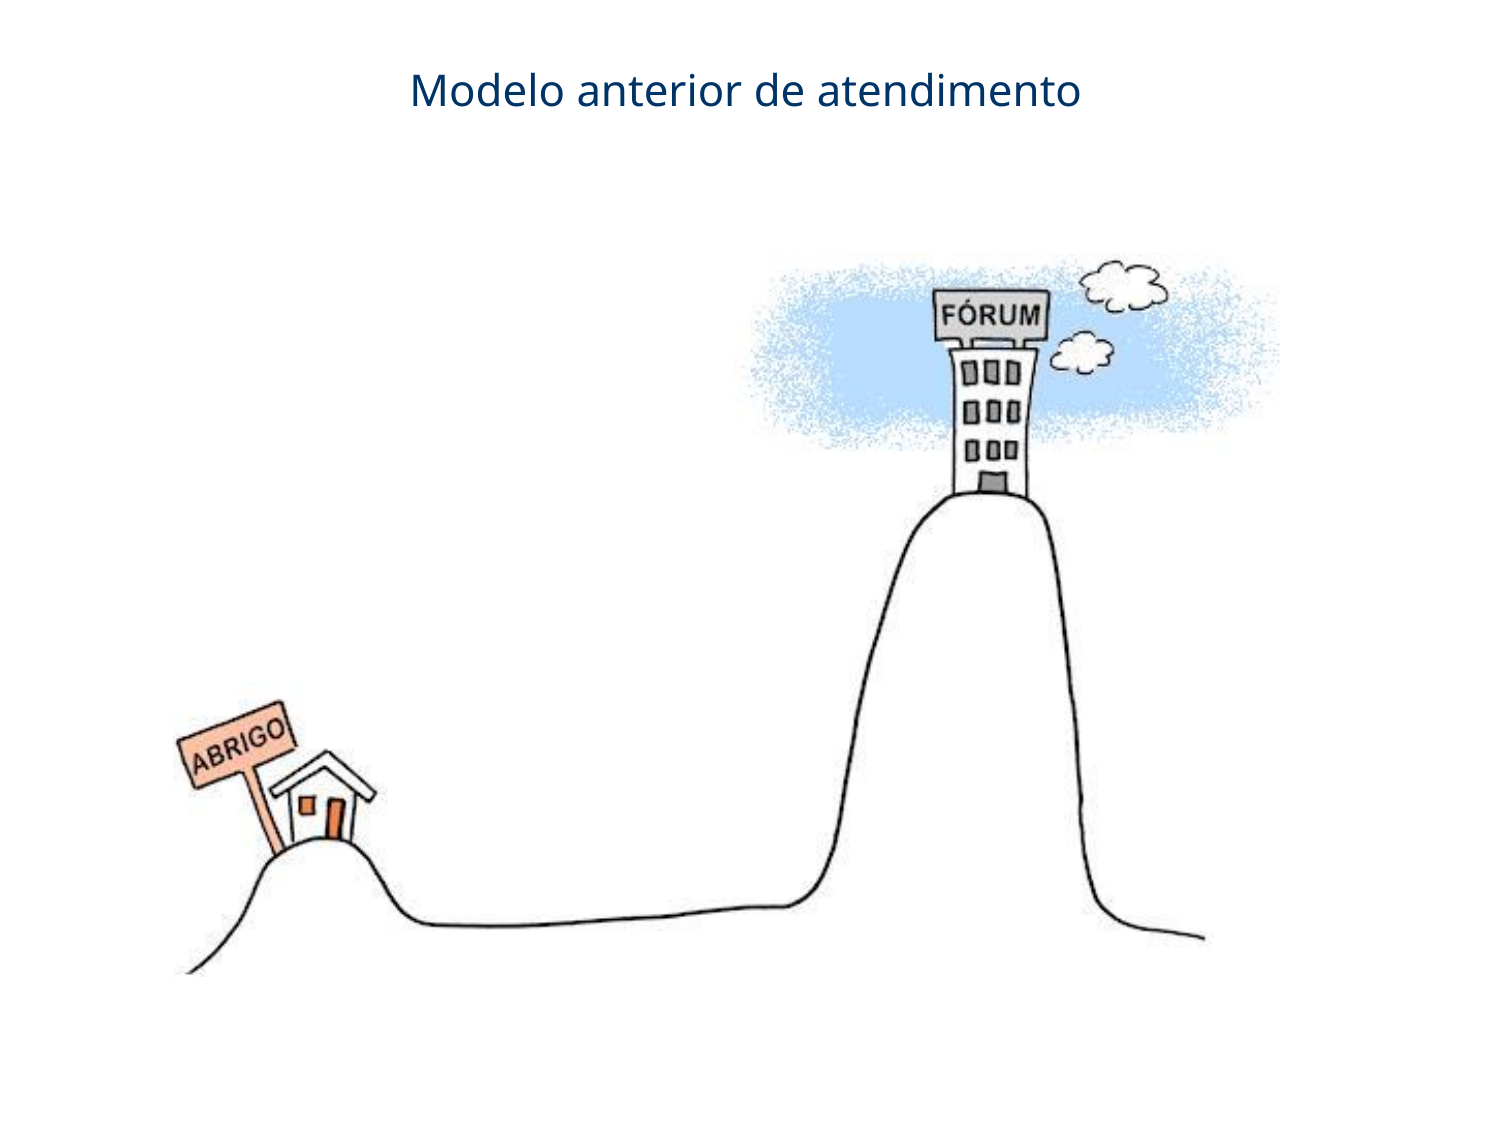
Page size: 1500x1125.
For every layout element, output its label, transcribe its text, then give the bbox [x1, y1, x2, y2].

picture [173, 253, 1317, 977]
text_box Modelo anterior de atendimento [29, 54, 1463, 123]
